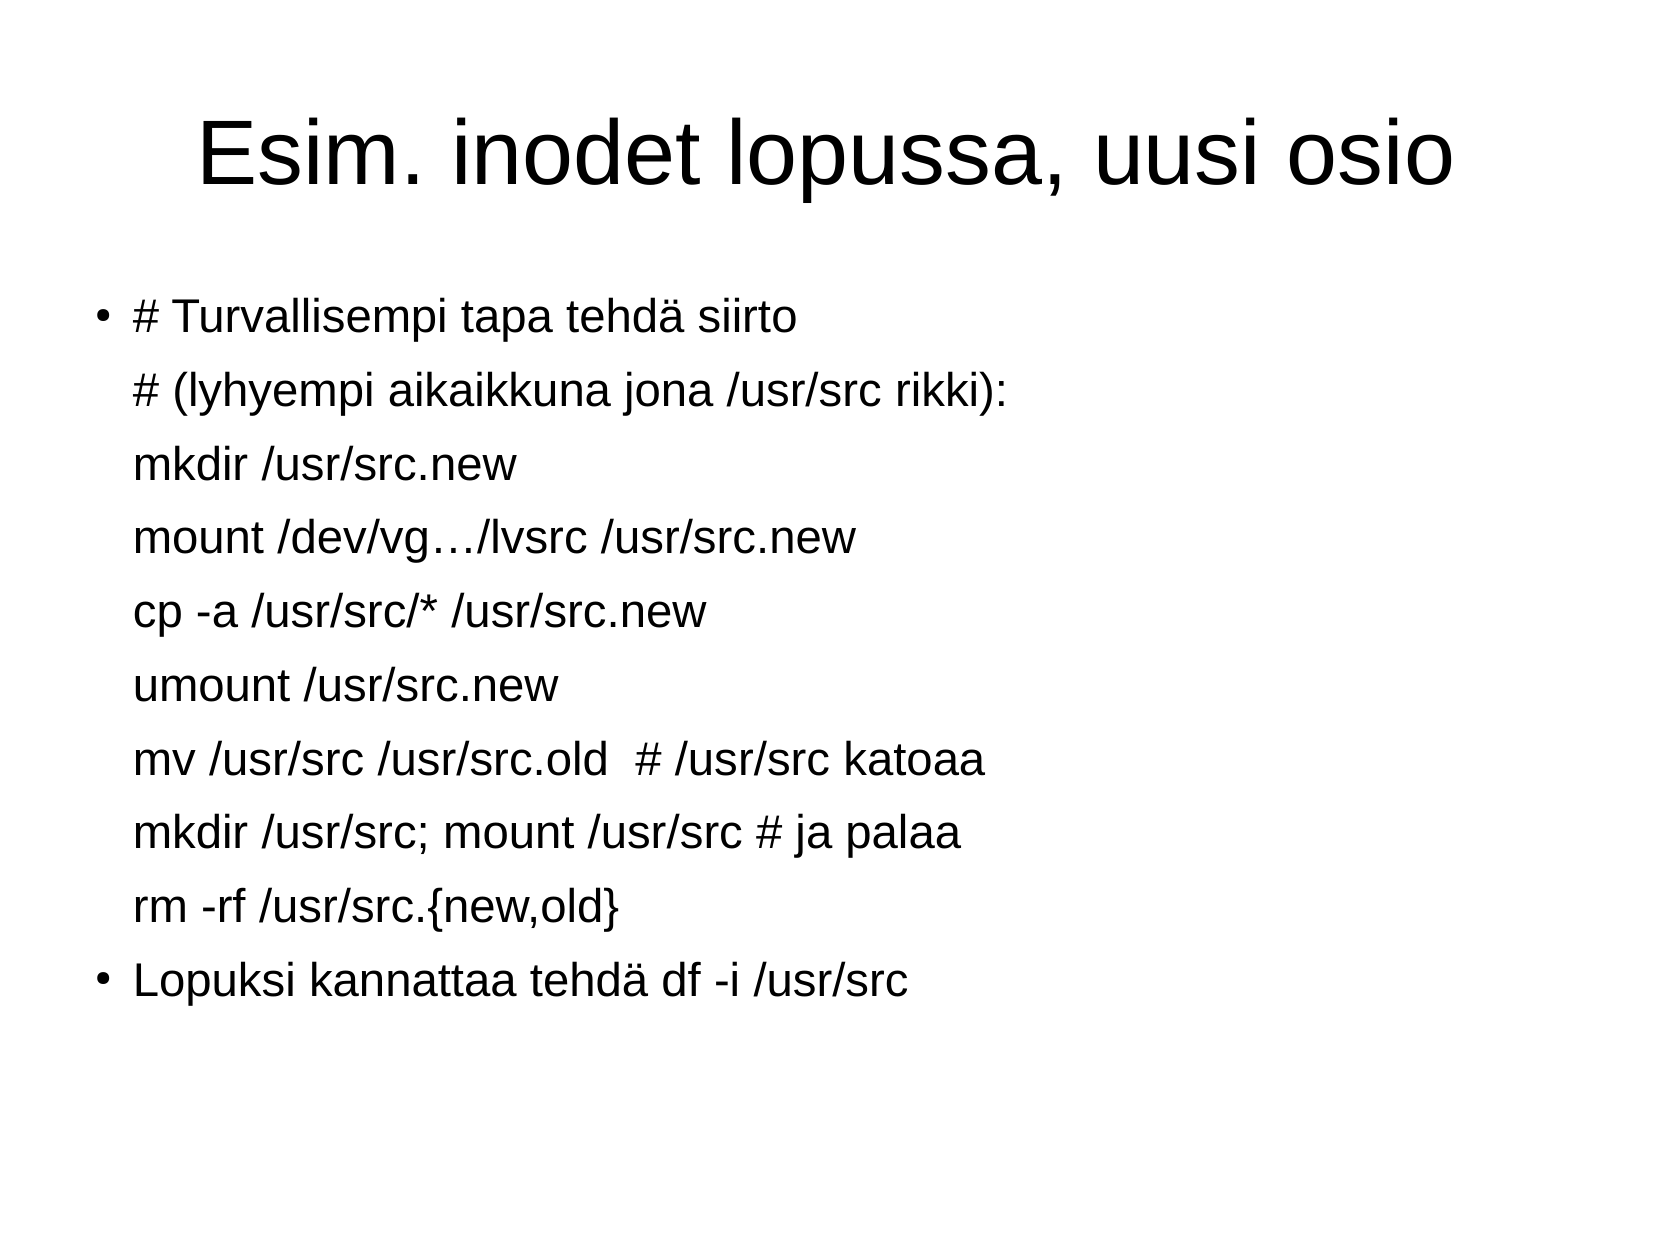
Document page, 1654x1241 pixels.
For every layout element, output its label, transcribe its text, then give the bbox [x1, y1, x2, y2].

list # Turvallisempi tapa tehdä siirto # (lyhyempi aikaikkuna jona /usr/src rikki): mkdir /usr/src.new mount /dev/vg…/lvsrc /usr/src.new cp -a /usr/src/* /usr/src.new umount /usr/src.new mv /usr/src /usr/src.old # /usr/src katoaa mkdir /usr/src; mount /usr/src # ja palaa rm -rf /usr/src.{new,old} Lopuksi kannattaa tehdä df -i /usr/src [82, 290, 1571, 1010]
title Esim. inodet lopussa, uusi osio [82, 49, 1571, 257]
